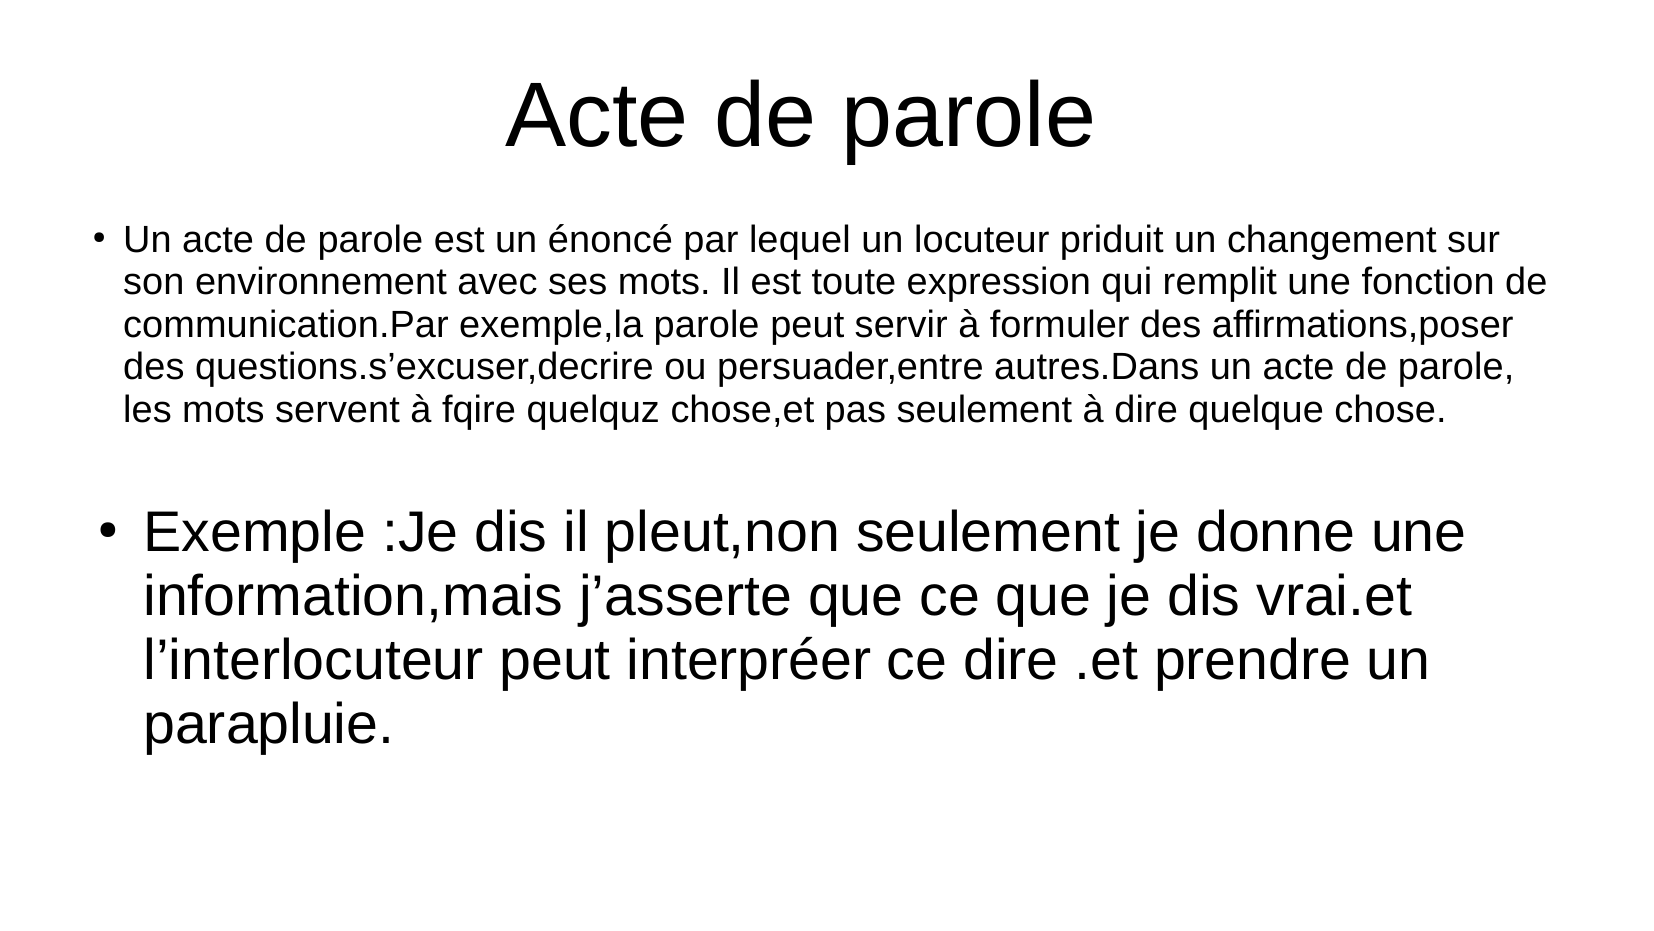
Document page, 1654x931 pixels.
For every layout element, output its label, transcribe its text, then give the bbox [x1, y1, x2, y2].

title Acte de parole [82, 37, 1571, 193]
list Un acte de parole est un énoncé par lequel un locuteur priduit un changement sur son environnement avec ses mots. Il est toute expression qui remplit une fonction de communication.Par exemple,la parole peut servir à formuler des affirmations,poser des questions.s’excuser,decrire ou persuader,entre autres.Dans un acte de parole, les mots servent à fqire quelquz chose,et pas seulement à dire quelque chose. [82, 217, 1571, 475]
list Exemple :Je dis il pleut,non seulement je donne une information,mais j’asserte que ce que je dis vrai.et l’interlocuteur peut interpréer ce dire .et prendre un parapluie. [82, 499, 1571, 757]
